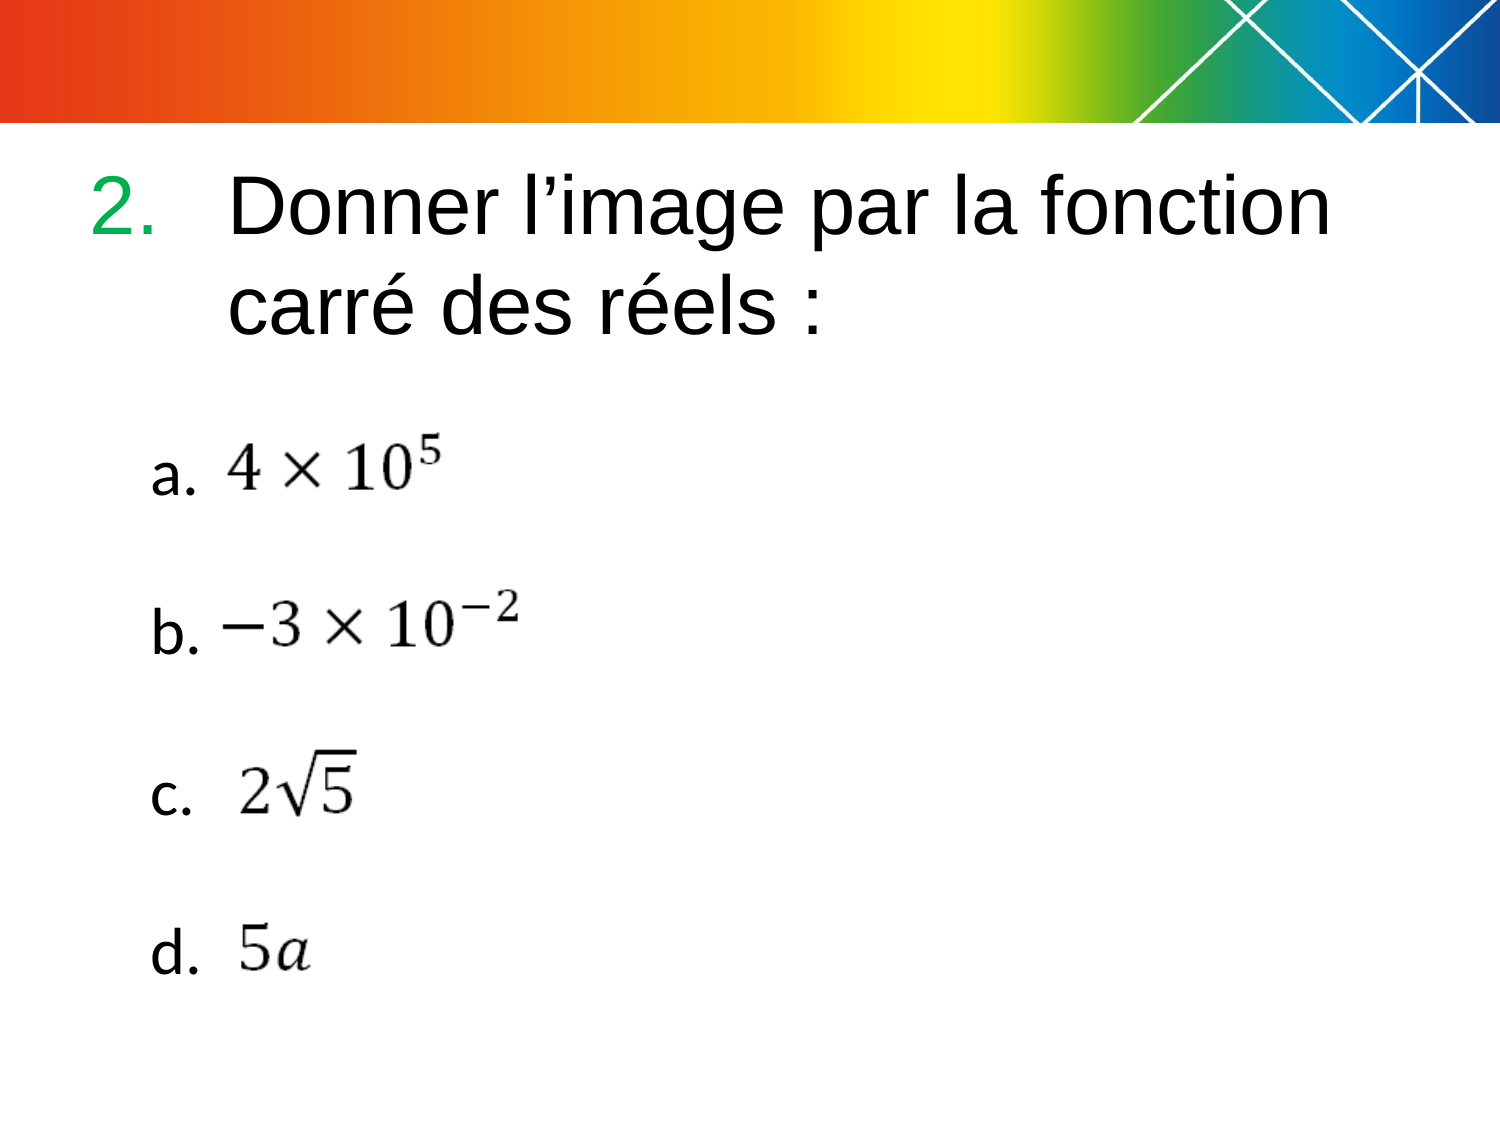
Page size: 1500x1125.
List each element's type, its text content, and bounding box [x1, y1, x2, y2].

picture [206, 574, 532, 672]
picture [0, 0, 1359, 123]
picture [218, 904, 342, 990]
picture [206, 420, 462, 509]
picture [230, 739, 371, 831]
picture [1340, 0, 1500, 123]
text_box Donner l’image par la fonction carré des réels : [75, 164, 1500, 339]
text_box a. b. c. d. [135, 420, 691, 1076]
